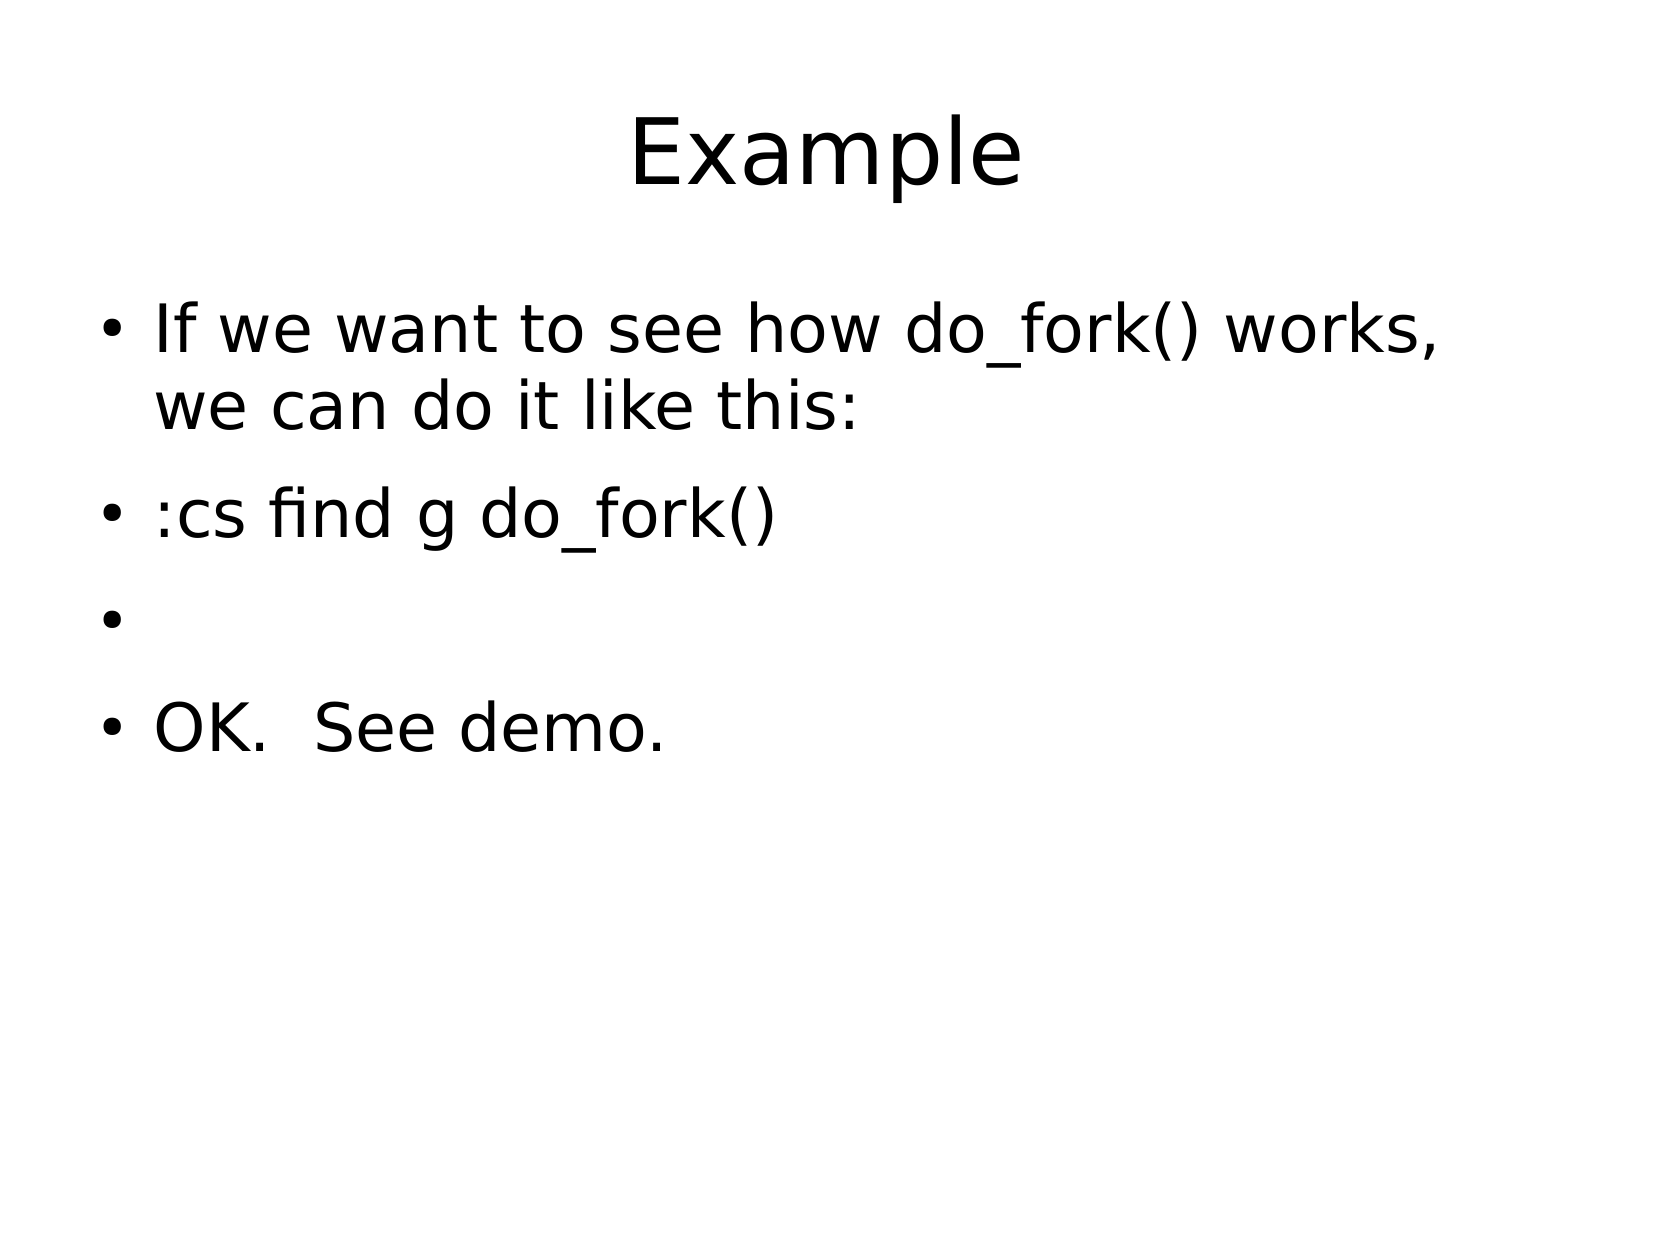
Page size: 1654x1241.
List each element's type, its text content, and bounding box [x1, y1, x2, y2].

title Example [82, 49, 1571, 257]
list If we want to see how do_fork() works, we can do it like this: :cs find g do_fork() OK. See demo. [82, 290, 1538, 1010]
